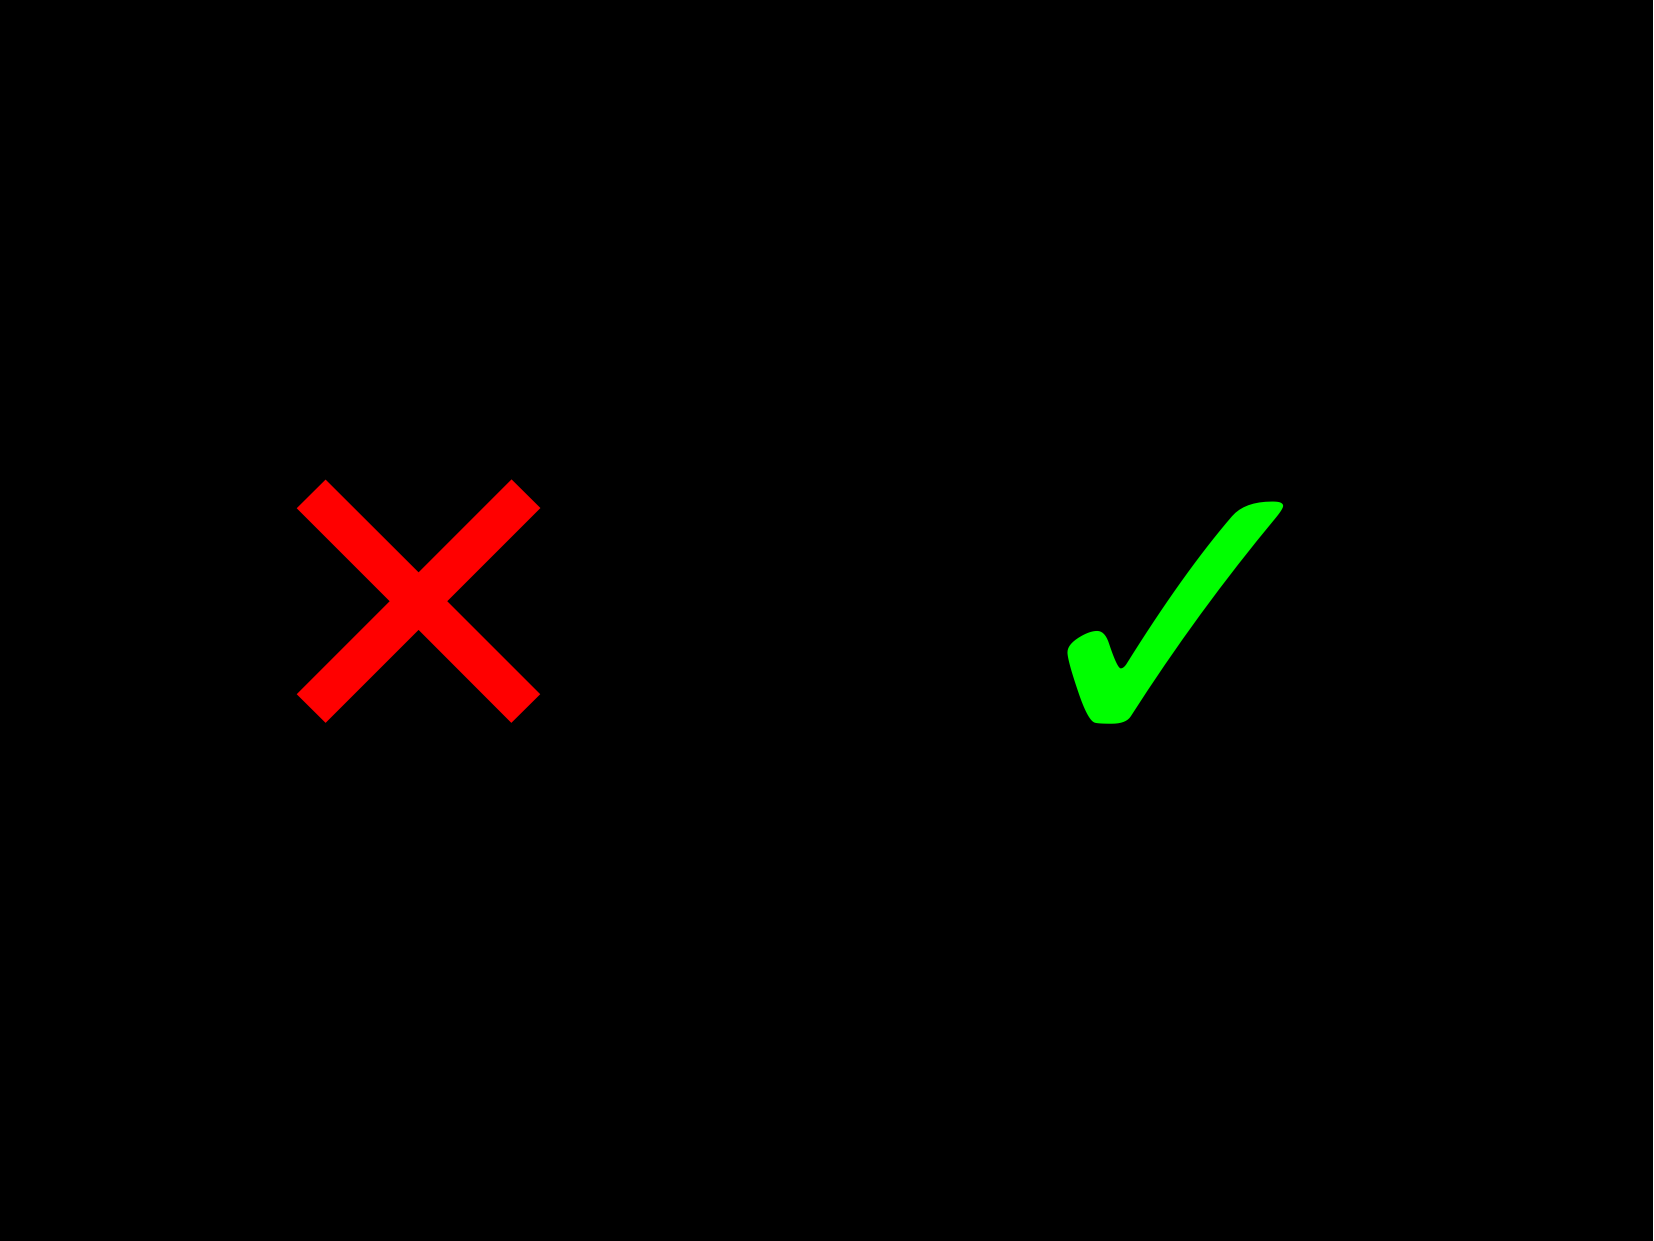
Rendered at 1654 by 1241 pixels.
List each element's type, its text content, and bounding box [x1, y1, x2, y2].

text_box ✕ [244, 376, 590, 842]
text_box ✓ [1005, 387, 1351, 854]
